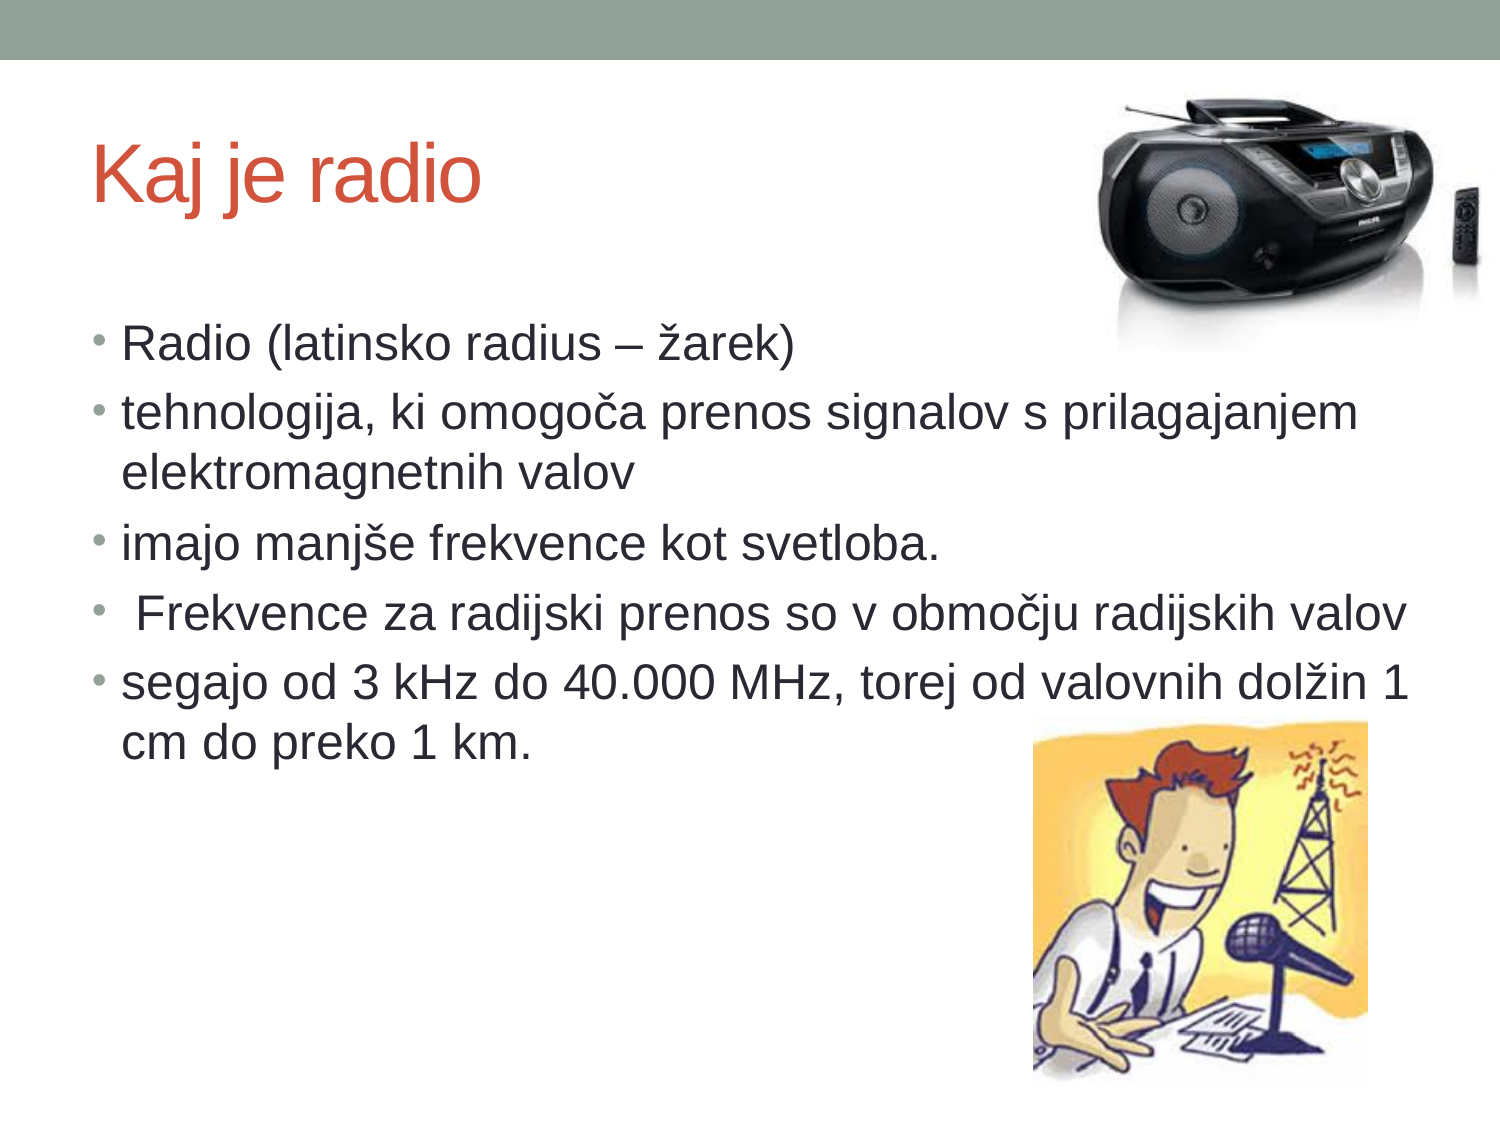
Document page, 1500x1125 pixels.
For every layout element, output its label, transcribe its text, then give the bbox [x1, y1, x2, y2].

picture [1033, 716, 1368, 1084]
title Kaj je radio [75, 87, 1425, 250]
picture [1080, 66, 1500, 381]
list Radio (latinsko radius – žarek) tehnologija, ki omogoča prenos signalov s prilagajanjem elektromagnetnih valov imajo manjše frekvence kot svetloba. Frekvence za radijski prenos so v območju radijskih valov segajo od 3 kHz do 40.000 MHz, torej od valovnih dolžin 1 cm do preko 1 km. [76, 302, 1427, 1094]
